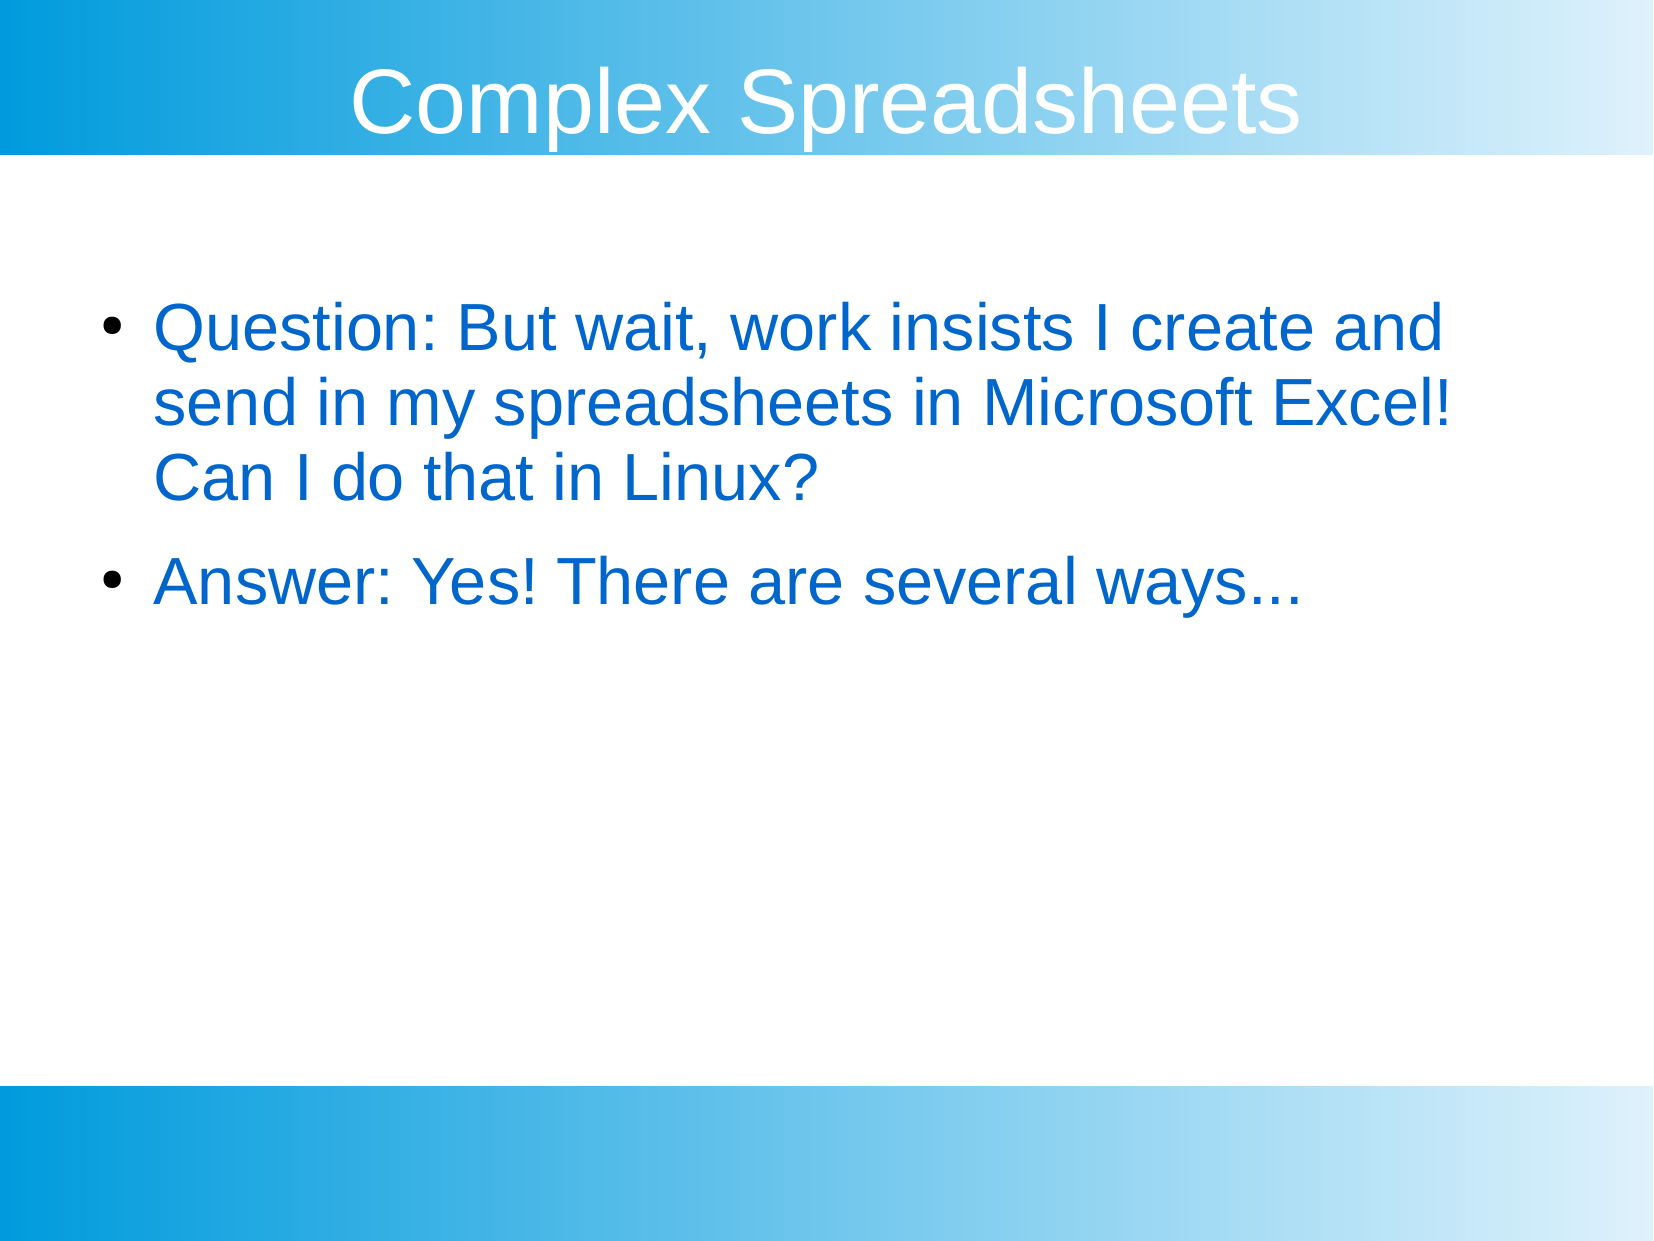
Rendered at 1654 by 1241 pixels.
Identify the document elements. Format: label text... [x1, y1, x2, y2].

list Question: But wait, work insists I create and send in my spreadsheets in Microsoft Excel! Can I do that in Linux? Answer: Yes! There are several ways... [82, 290, 1571, 1010]
title Complex Spreadsheets [82, 49, 1571, 155]
